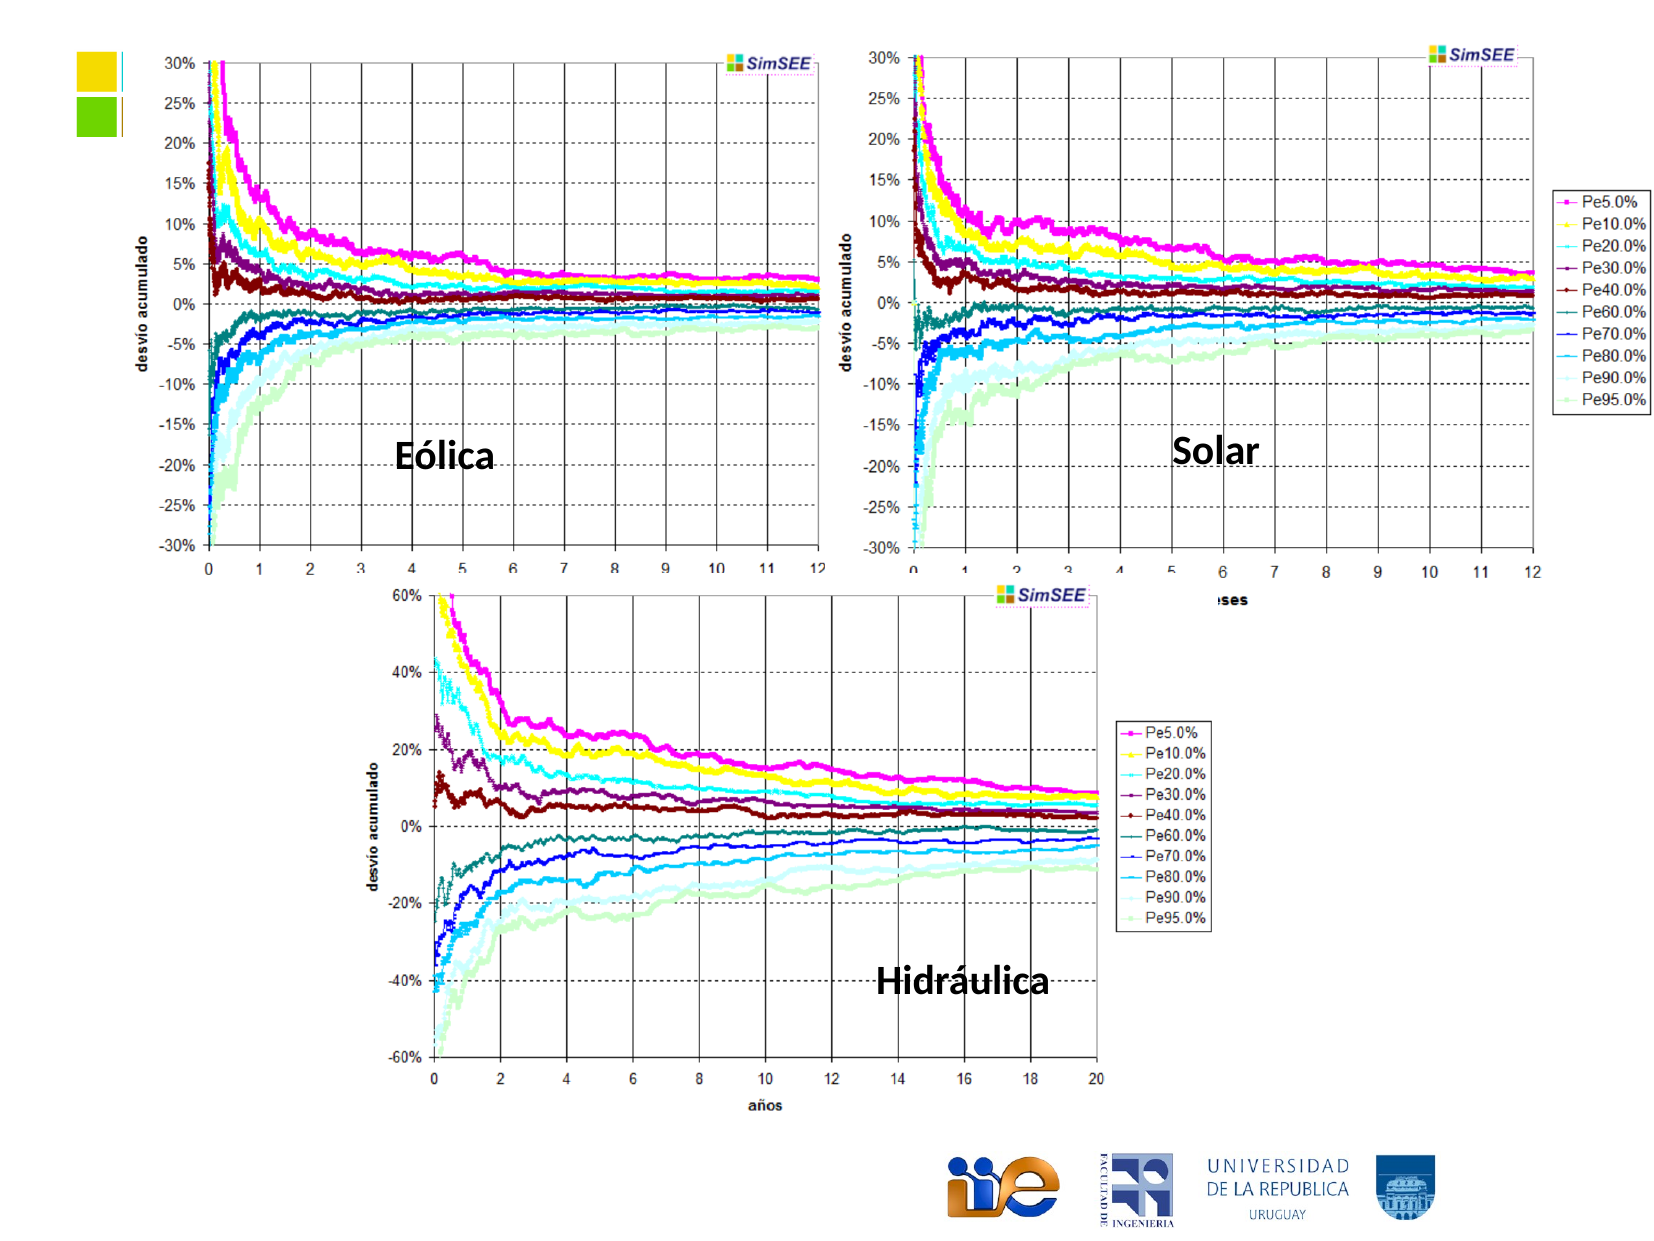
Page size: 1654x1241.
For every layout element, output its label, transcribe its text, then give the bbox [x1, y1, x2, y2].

picture [932, 1151, 1441, 1230]
picture [74, 38, 1653, 1121]
text_box Solar [1157, 415, 1275, 481]
text_box Eólica [379, 420, 511, 485]
text_box Hidráulica [861, 945, 1066, 1010]
